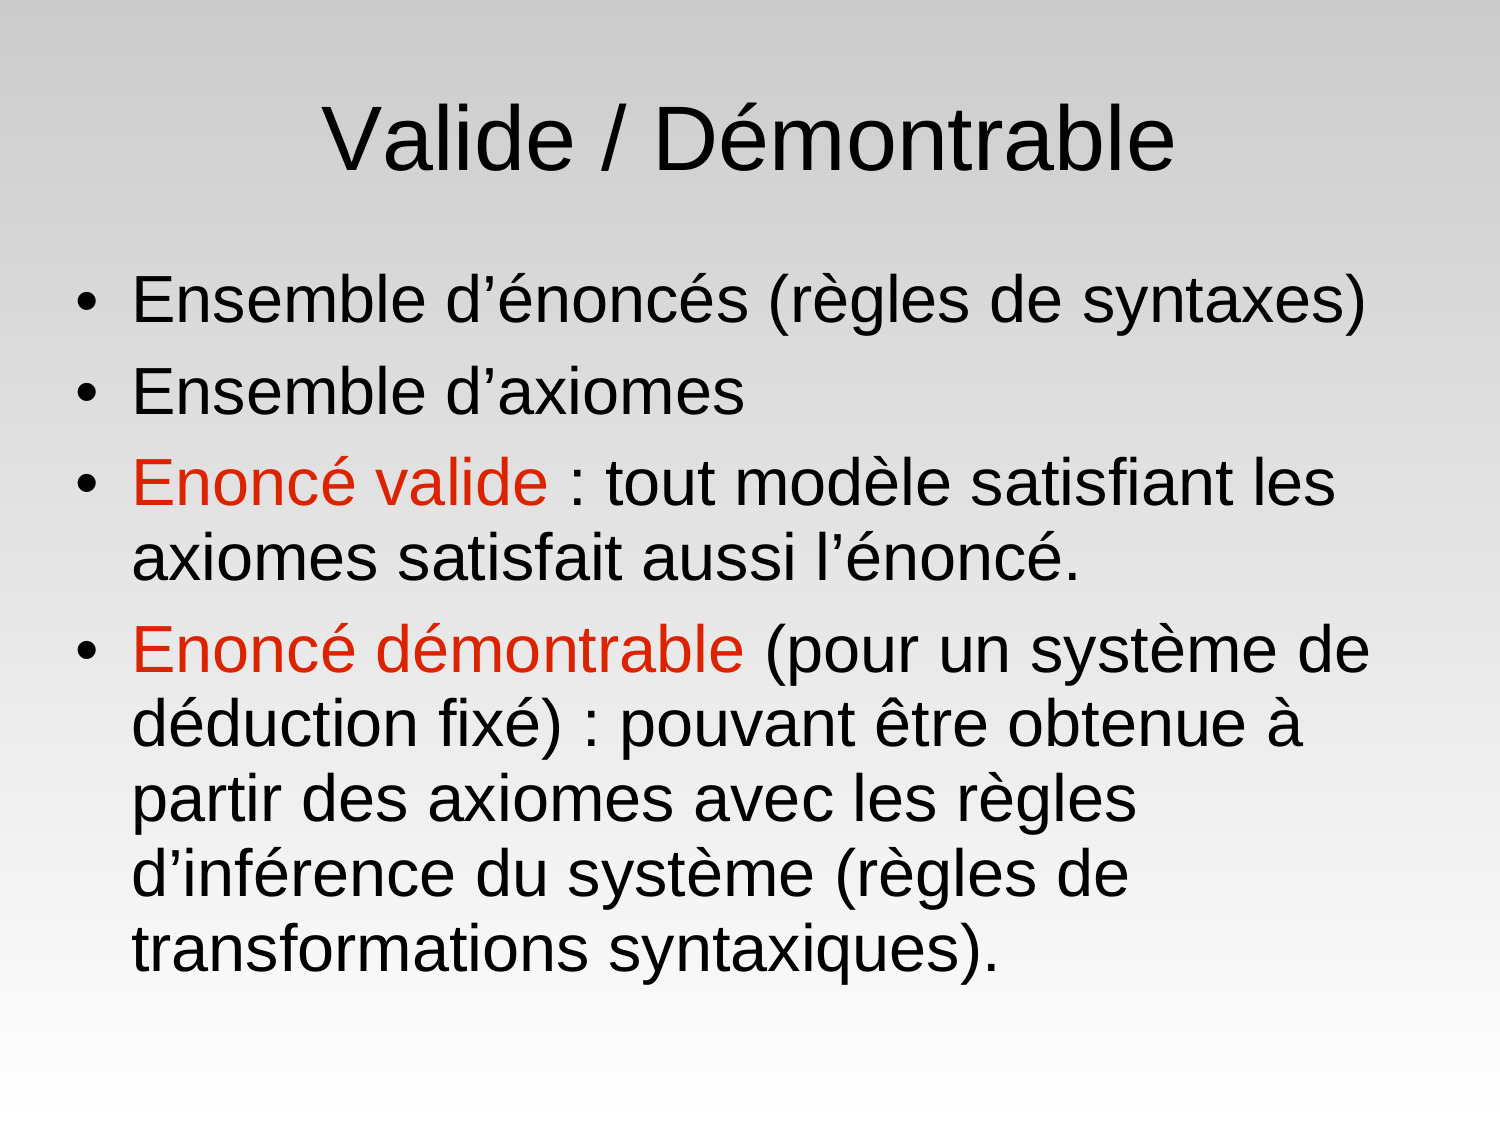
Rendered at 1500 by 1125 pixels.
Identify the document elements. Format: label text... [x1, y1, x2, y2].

list Ensemble d’énoncés (règles de syntaxes) Ensemble d’axiomes Enoncé valide : tout modèle satisfiant les axiomes satisfait aussi l’énoncé. Enoncé démontrable (pour un système de déduction fixé) : pouvant être obtenue à partir des axiomes avec les règles d’inférence du système (règles de transformations syntaxiques). [75, 262, 1426, 1077]
title Valide / Démontrable [75, 28, 1426, 250]
